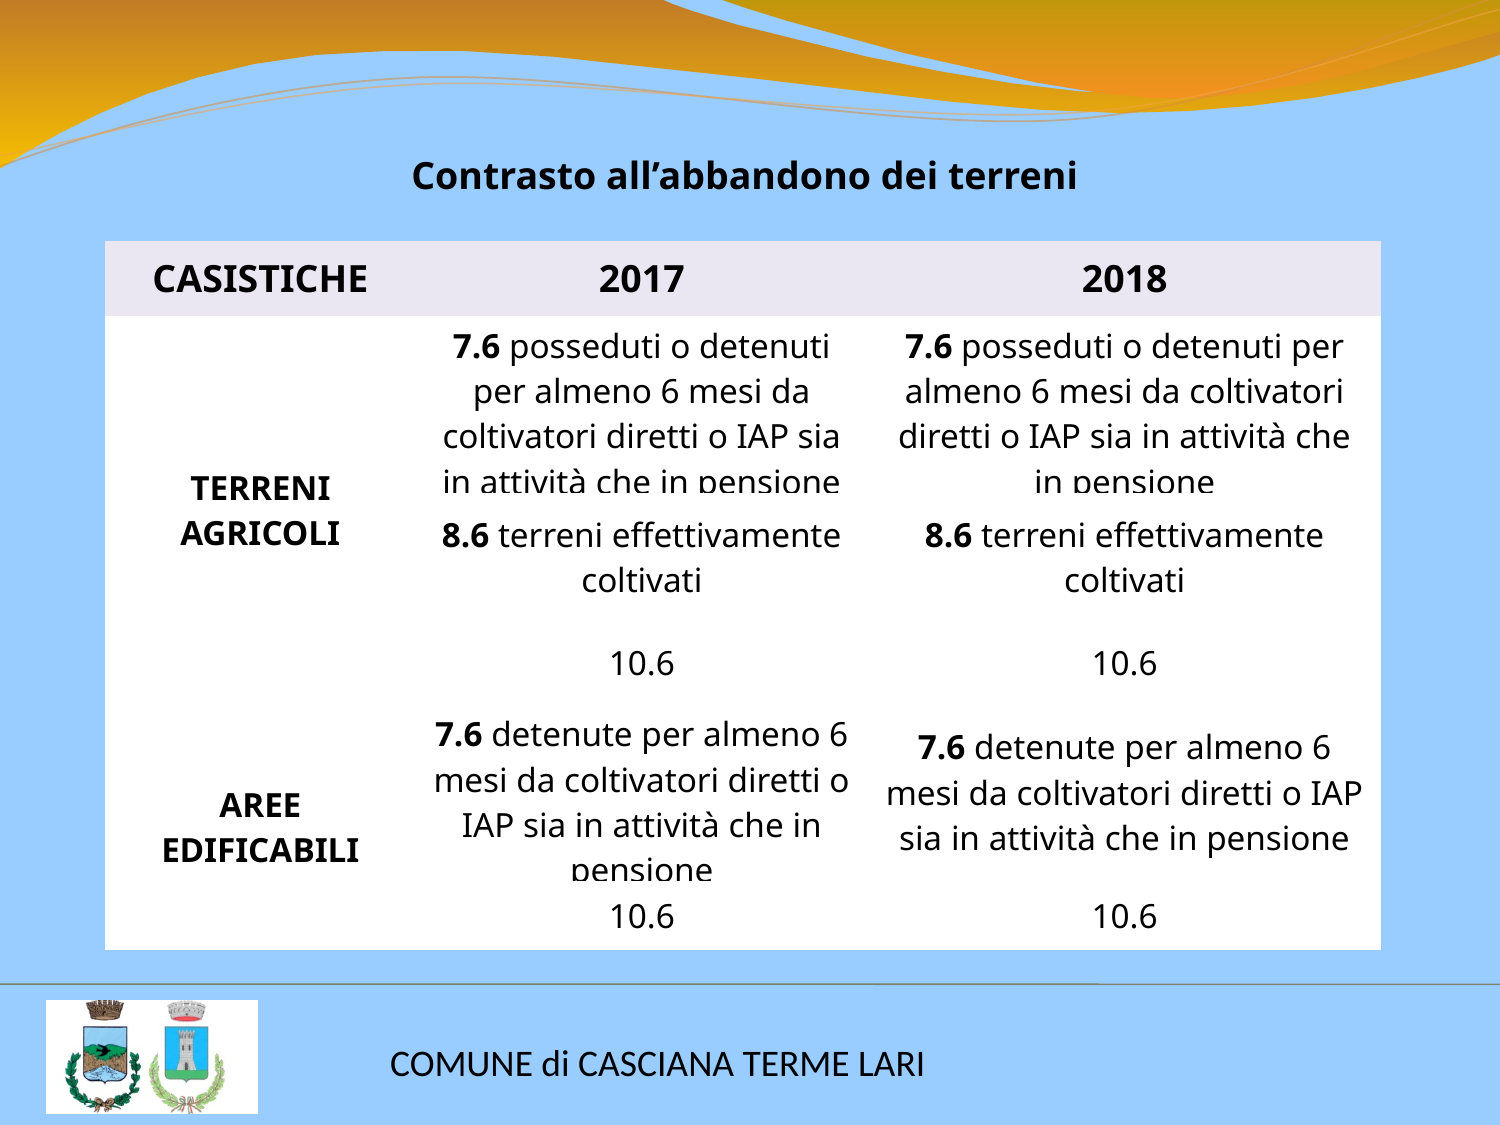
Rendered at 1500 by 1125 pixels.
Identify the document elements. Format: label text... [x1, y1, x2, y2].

table_header CASISTICHE [105, 241, 415, 316]
table_cell 10.6 [415, 881, 868, 950]
table_cell 10.6 [868, 621, 1381, 704]
table_cell 7.6 detenute per almeno 6 mesi da coltivatori diretti o IAP sia in attività che in pensione [415, 704, 868, 881]
table_cell 7.6 detenute per almeno 6 mesi da coltivatori diretti o IAP sia in attività che in pensione [868, 704, 1381, 881]
table_cell TERRENI AGRICOLI [105, 316, 415, 704]
table_cell 8.6 terreni effettivamente coltivati [415, 493, 868, 621]
table_cell 7.6 posseduti o detenuti per almeno 6 mesi da coltivatori diretti o IAP sia in attività che in pensione [415, 316, 868, 493]
table_header 2017 [415, 241, 868, 316]
table_cell AREE EDIFICABILI [105, 704, 415, 950]
table_cell 8.6 terreni effettivamente coltivati [868, 493, 1381, 621]
table_cell 10.6 [868, 881, 1381, 950]
table_cell 10.6 [415, 621, 868, 704]
table_cell 7.6 posseduti o detenuti per almeno 6 mesi da coltivatori diretti o IAP sia in attività che in pensione [868, 316, 1381, 493]
text_box Contrasto all’abbandono dei terreni [298, 145, 1202, 206]
table_header 2018 [868, 241, 1381, 316]
text_box COMUNE di CASCIANA TERME LARI [374, 1031, 1500, 1092]
picture [46, 1000, 258, 1114]
